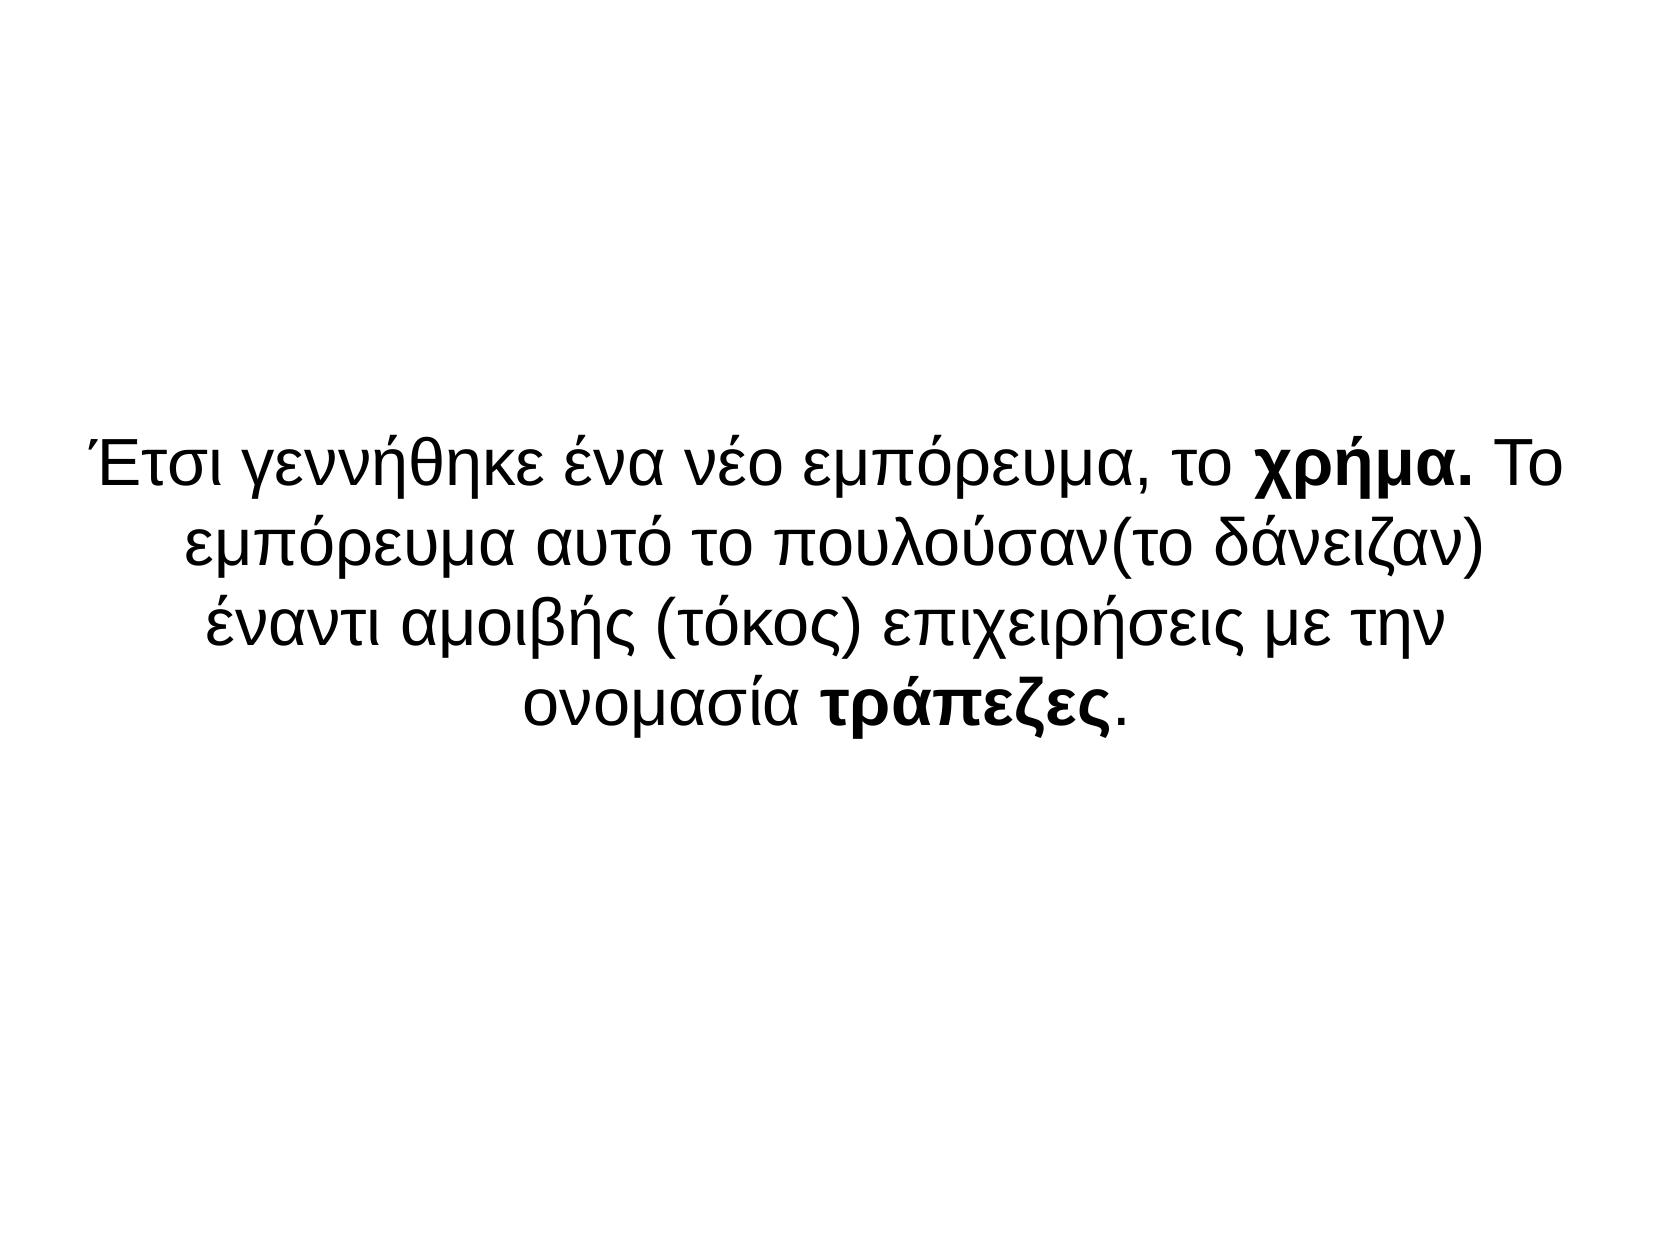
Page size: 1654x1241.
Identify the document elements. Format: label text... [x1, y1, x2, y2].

subtitle Έτσι γεννήθηκε ένα νέο εμπόρευμα, το χρήμα. Το εμπόρευμα αυτό το πουλούσαν(το δάνειζαν) έναντι αμοιβής (τόκος) επιχειρήσεις με την ονομασία τράπεζες. [82, 56, 1571, 1102]
